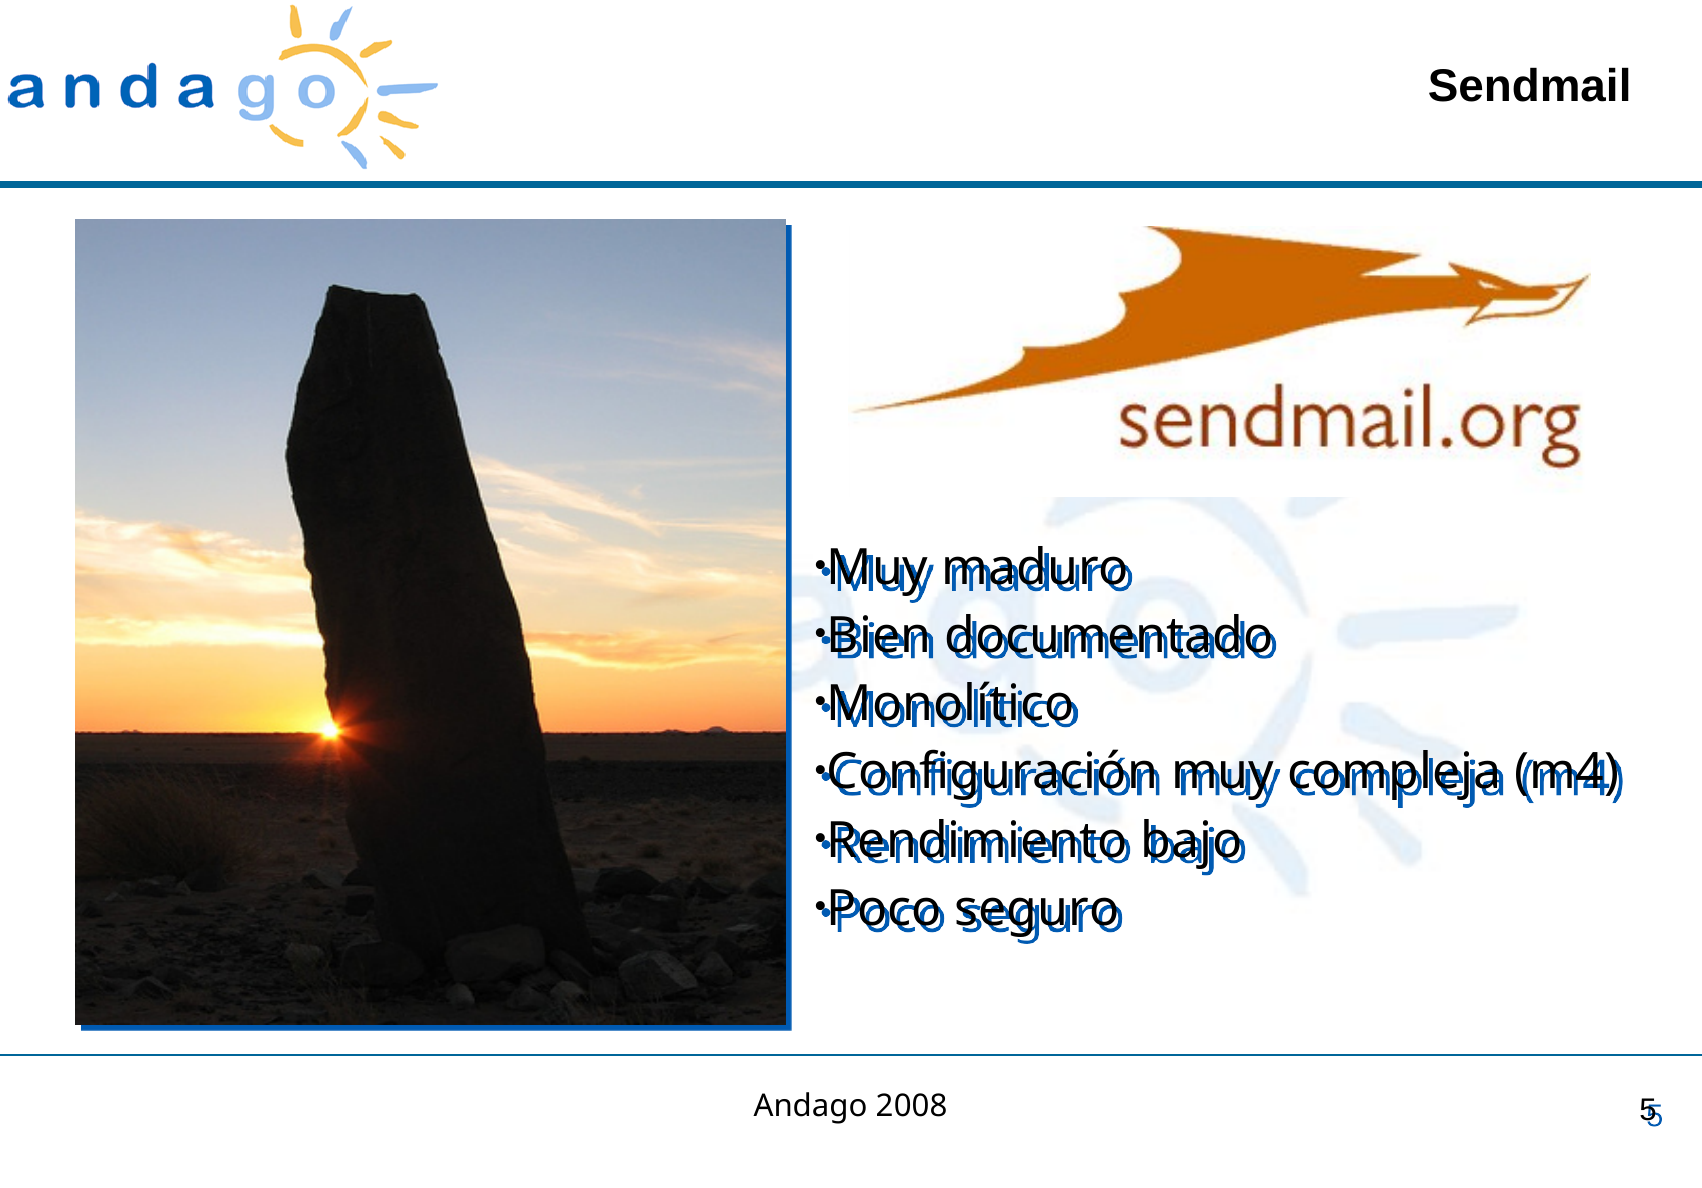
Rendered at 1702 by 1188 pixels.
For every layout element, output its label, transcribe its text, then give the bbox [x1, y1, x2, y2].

text_box Muy maduro Bien documentado Monolítico Configuración muy compleja (m4) Rendimiento bajo Poco seguro [797, 544, 1702, 927]
picture [792, 226, 1591, 919]
picture [0, 0, 255, 175]
title Sendmail [255, 0, 1702, 188]
picture [75, 219, 786, 1025]
